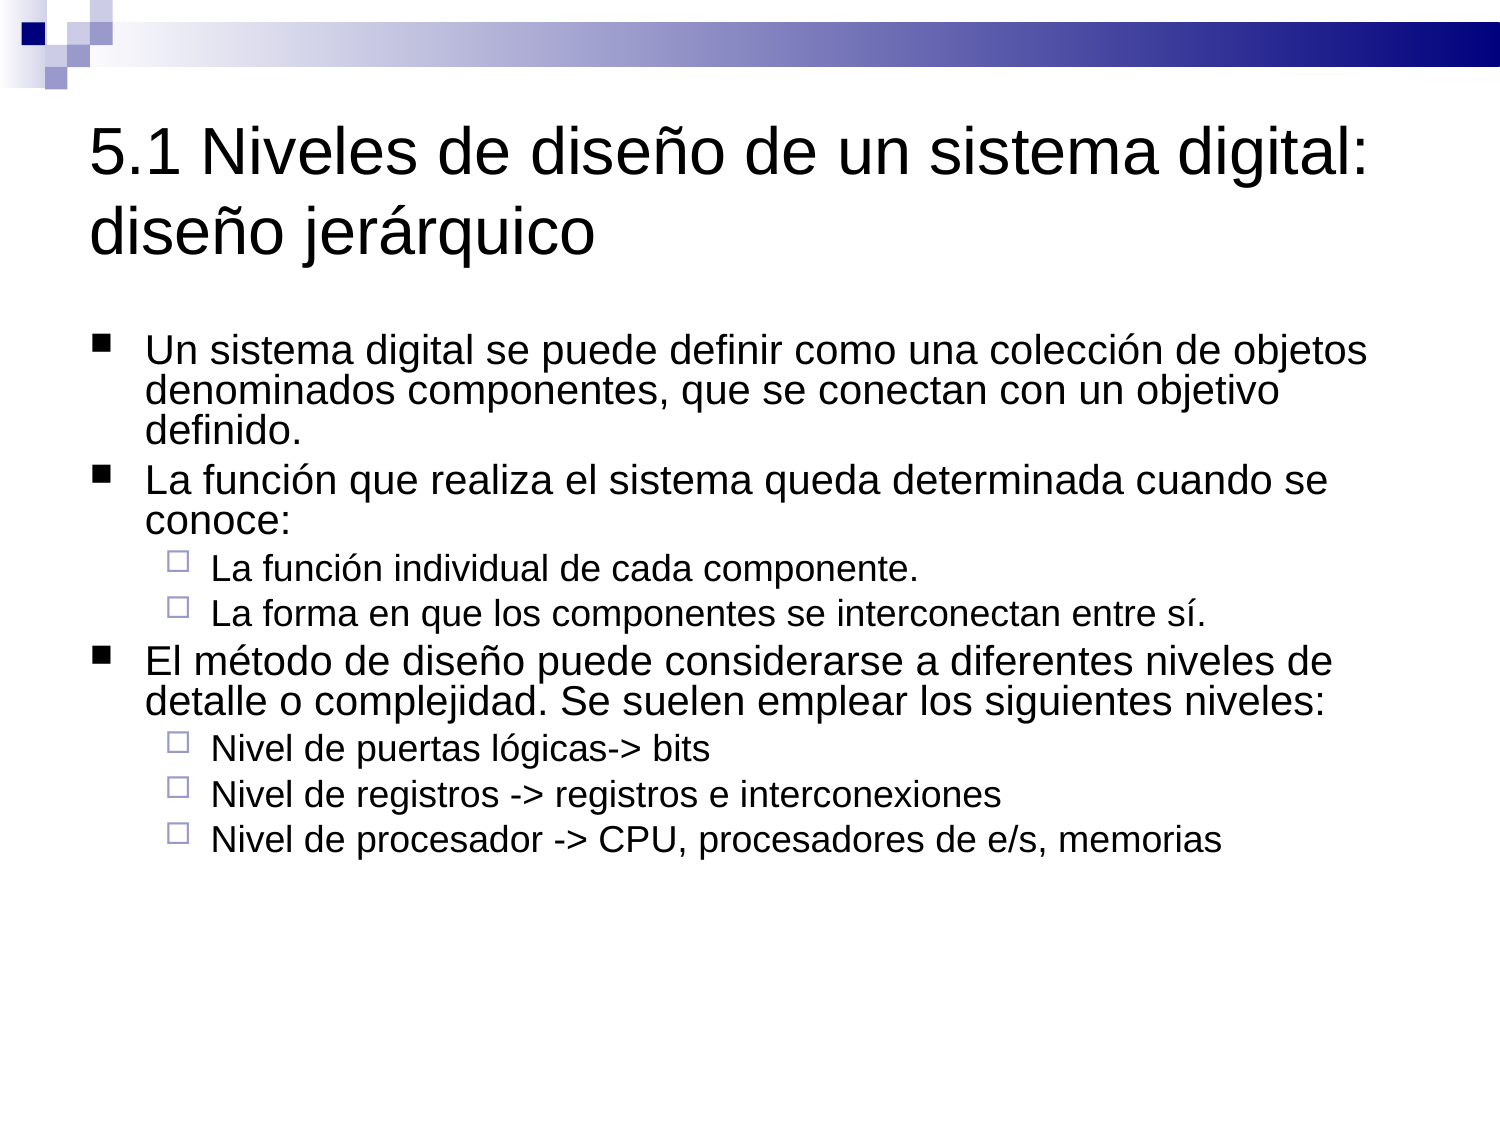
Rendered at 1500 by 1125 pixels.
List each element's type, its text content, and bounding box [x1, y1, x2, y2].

title 5.1 Niveles de diseño de un sistema digital: diseño jerárquico [75, 75, 1426, 301]
list Un sistema digital se puede definir como una colección de objetos denominados componentes, que se conectan con un objetivo definido. La función que realiza el sistema queda determinada cuando se conoce: La función individual de cada componente. La forma en que los componentes se interconectan entre sí. El método de diseño puede considerarse a diferentes niveles de detalle o complejidad. Se suelen emplear los siguientes niveles: Nivel de puertas lógicas-> bits Nivel de registros -> registros e interconexiones Nivel de procesador -> CPU, procesadores de e/s, memorias [75, 324, 1426, 963]
